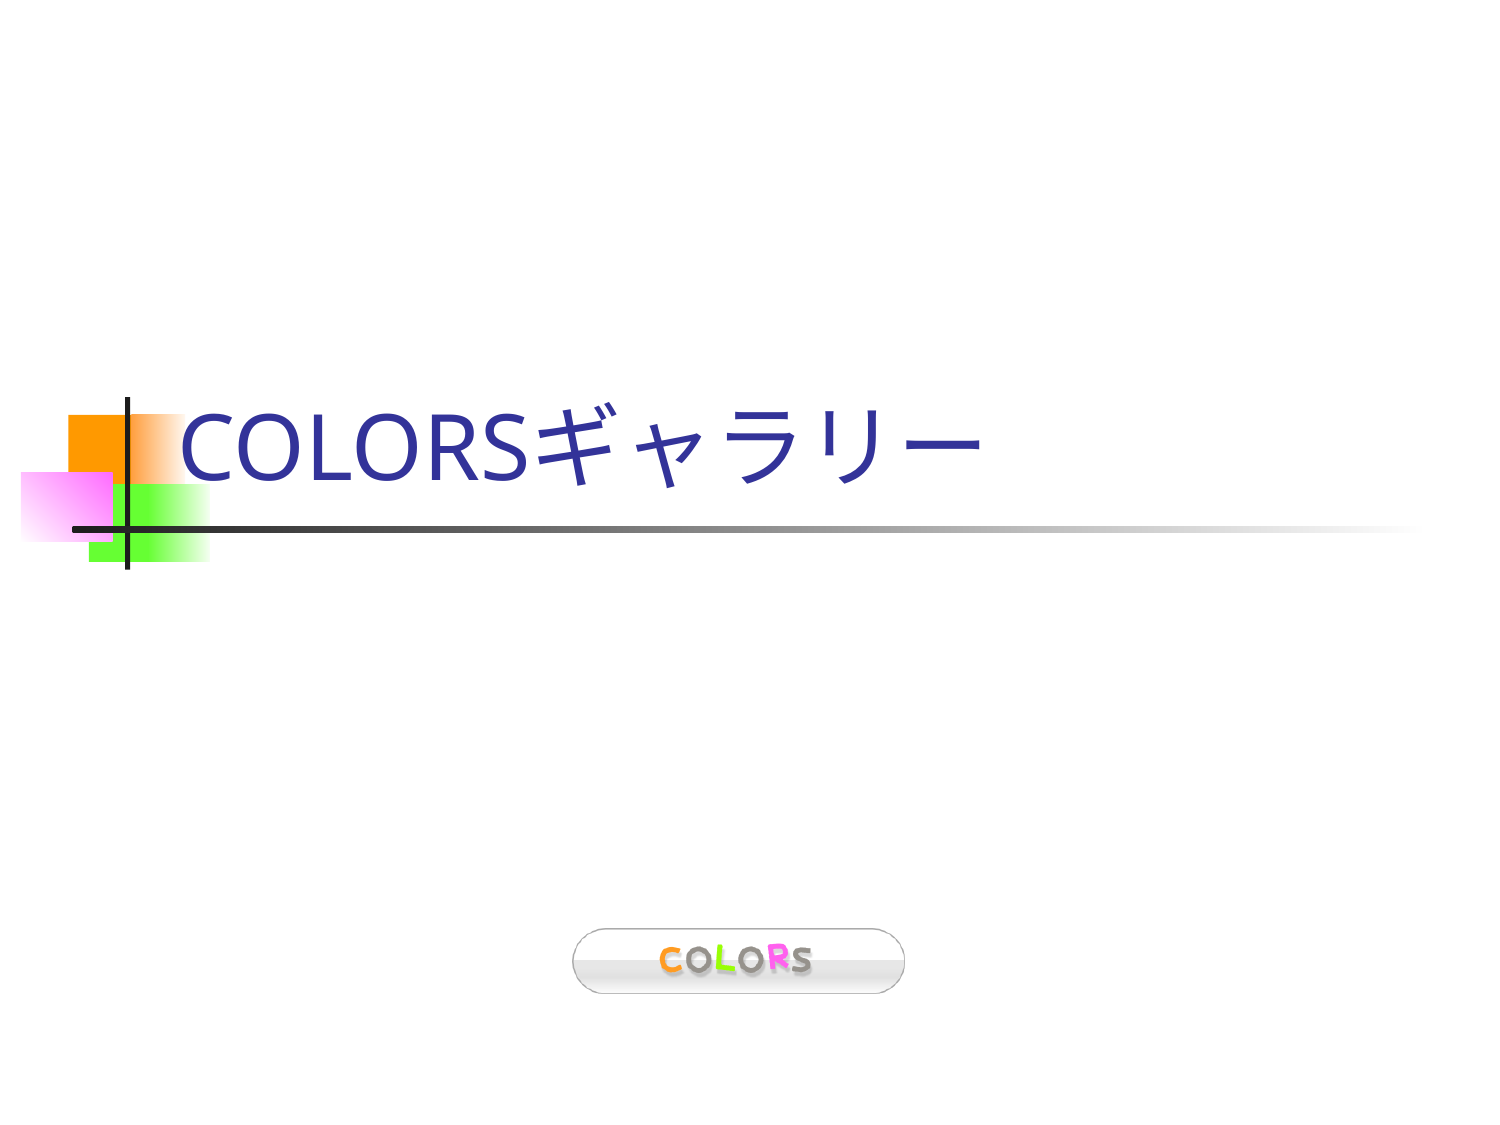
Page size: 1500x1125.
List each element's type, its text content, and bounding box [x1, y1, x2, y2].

picture [572, 928, 905, 994]
title COLORSギャラリー [162, 274, 1438, 515]
